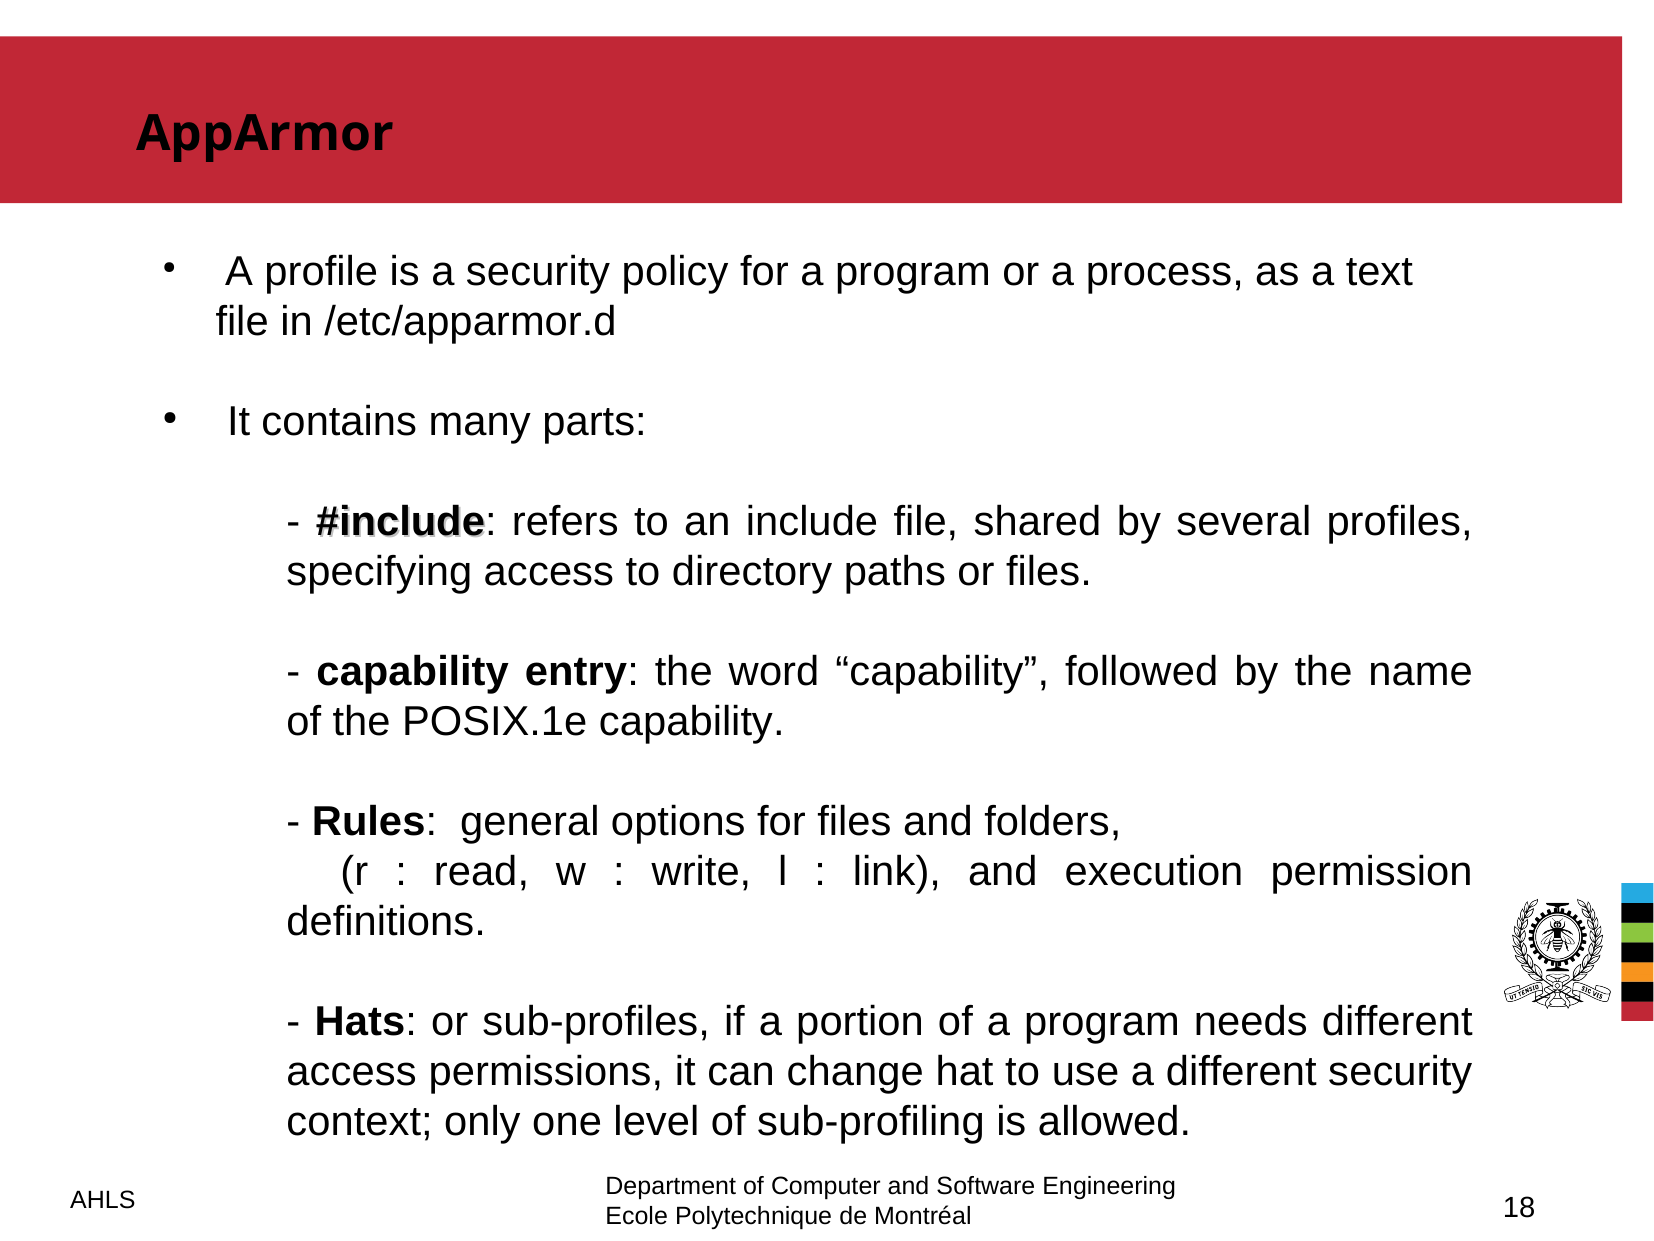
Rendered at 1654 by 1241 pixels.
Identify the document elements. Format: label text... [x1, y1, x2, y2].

text_box A profile is a security policy for a program or a process, as a text file in /etc/apparmor.d It contains many parts: - #include: refers to an include file, shared by several profiles, specifying access to directory paths or files. - capability entry: the word “capability”, followed by the name of the POSIX.1e capability. - Rules: general options for files and folders, (r : read, w : write, l : link), and execution permission definitions. - Hats: or sub-profiles, if a portion of a program needs different access permissions, it can change hat to use a different security context; only one level of sub-profiling is allowed. [129, 236, 1489, 1241]
title AppArmor [103, 62, 1602, 168]
picture [1504, 883, 1654, 1021]
